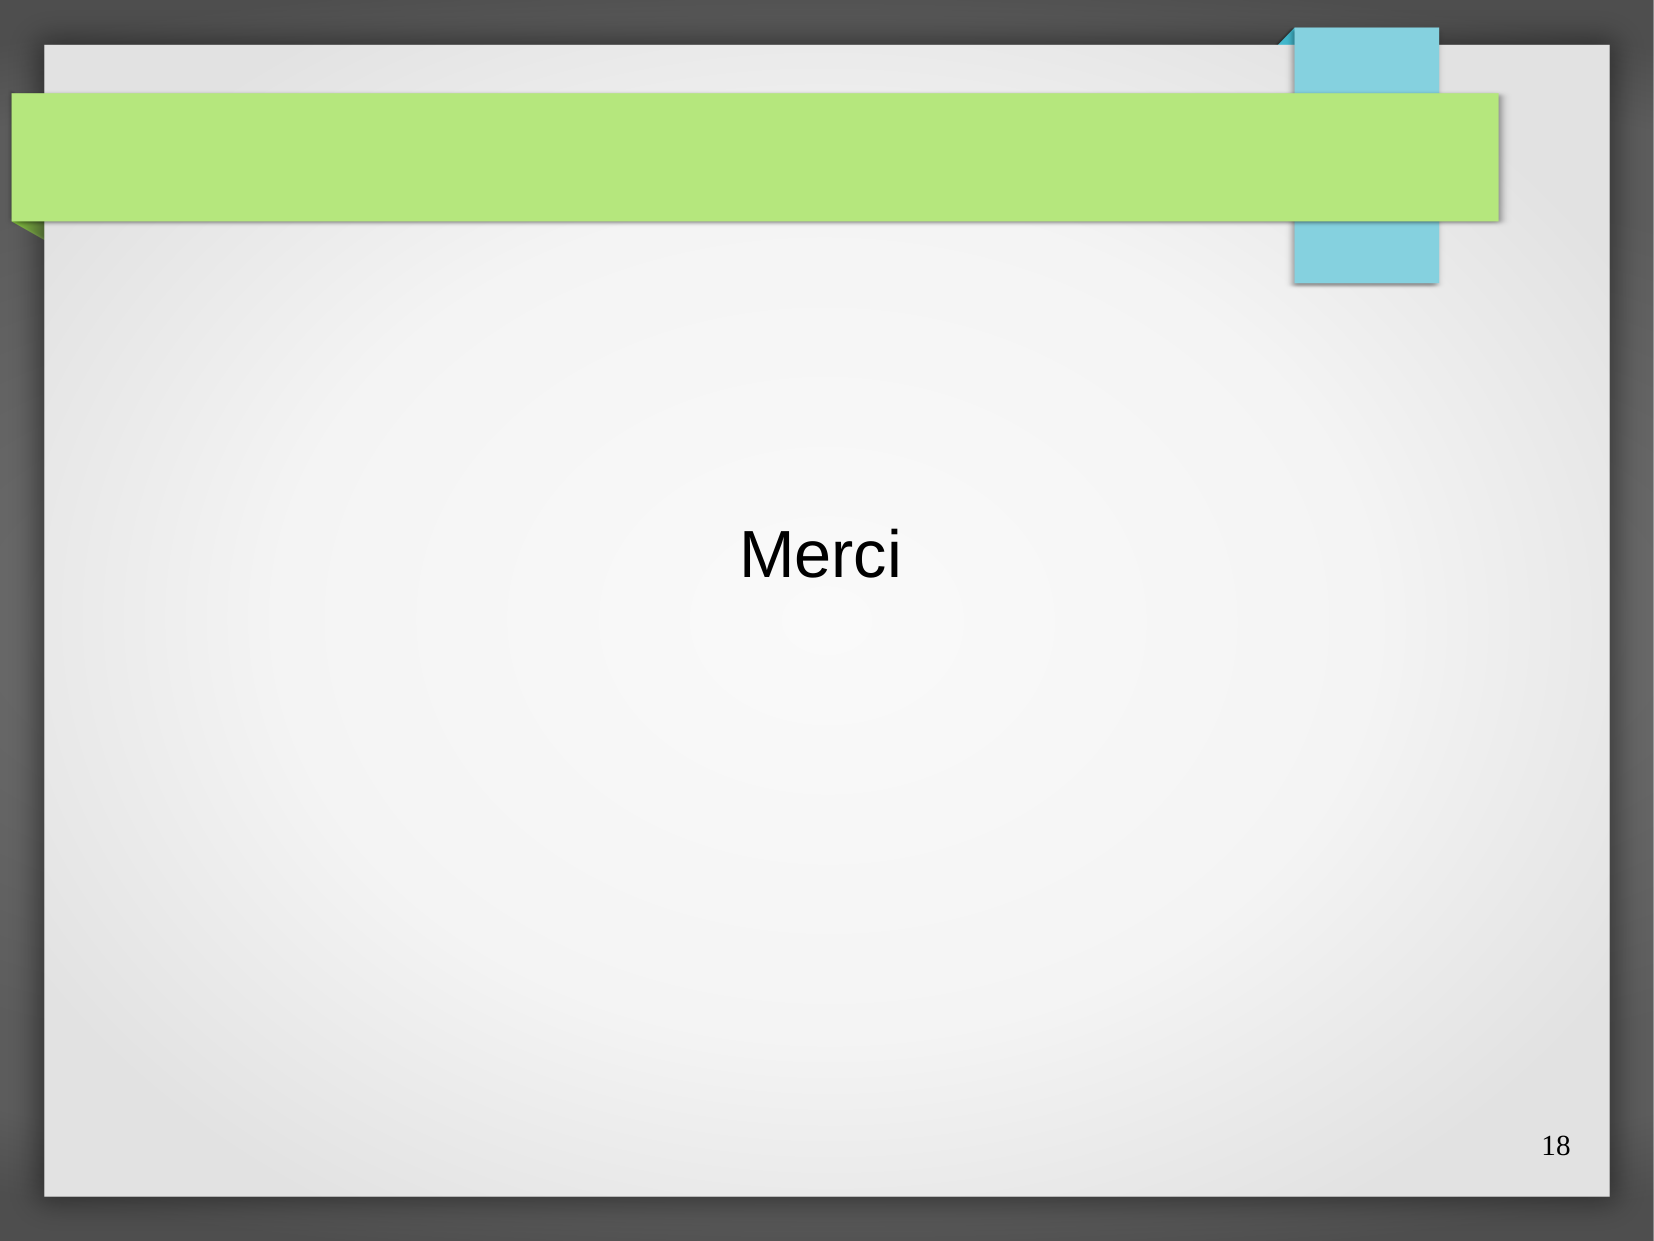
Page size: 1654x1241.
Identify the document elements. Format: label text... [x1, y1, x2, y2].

picture [0, 0, 1654, 1241]
subtitle Merci [230, 94, 1412, 1015]
